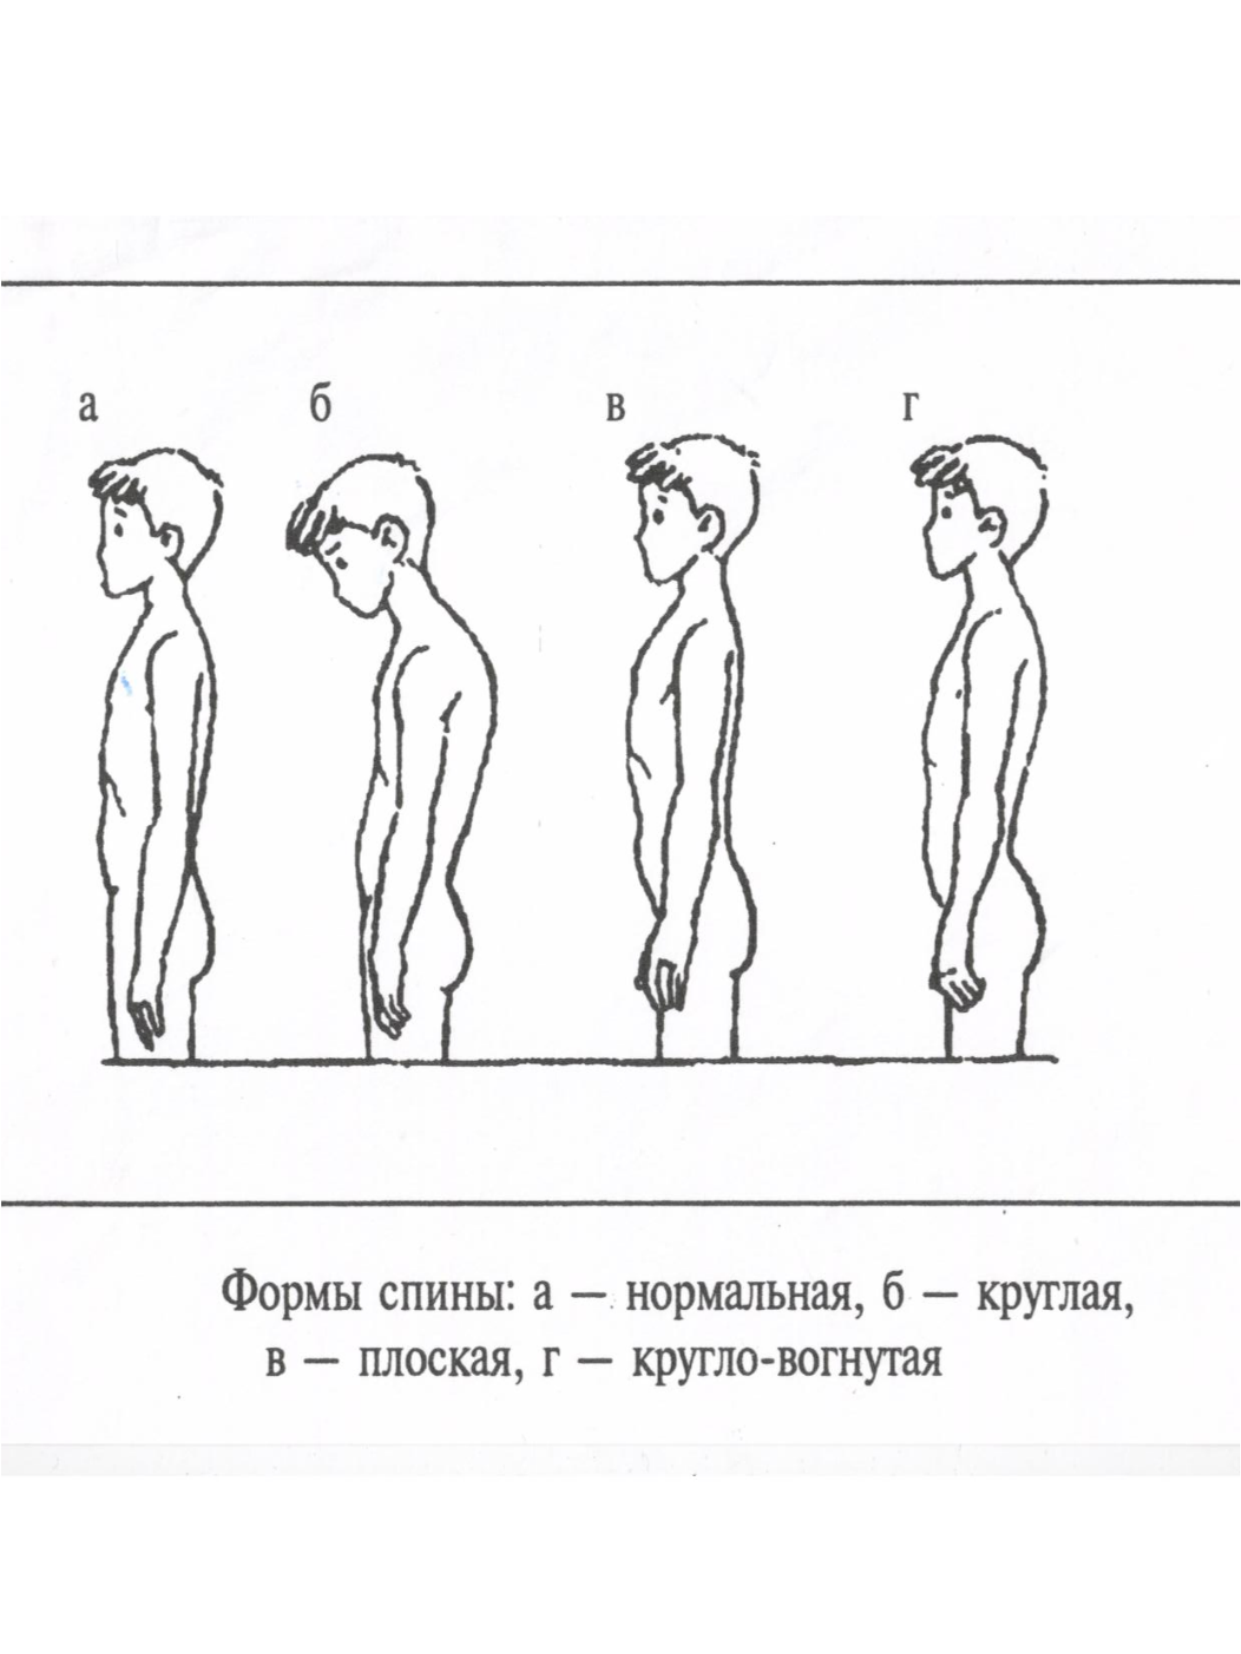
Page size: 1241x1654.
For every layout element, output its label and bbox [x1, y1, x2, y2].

picture [0, 215, 1241, 1494]
